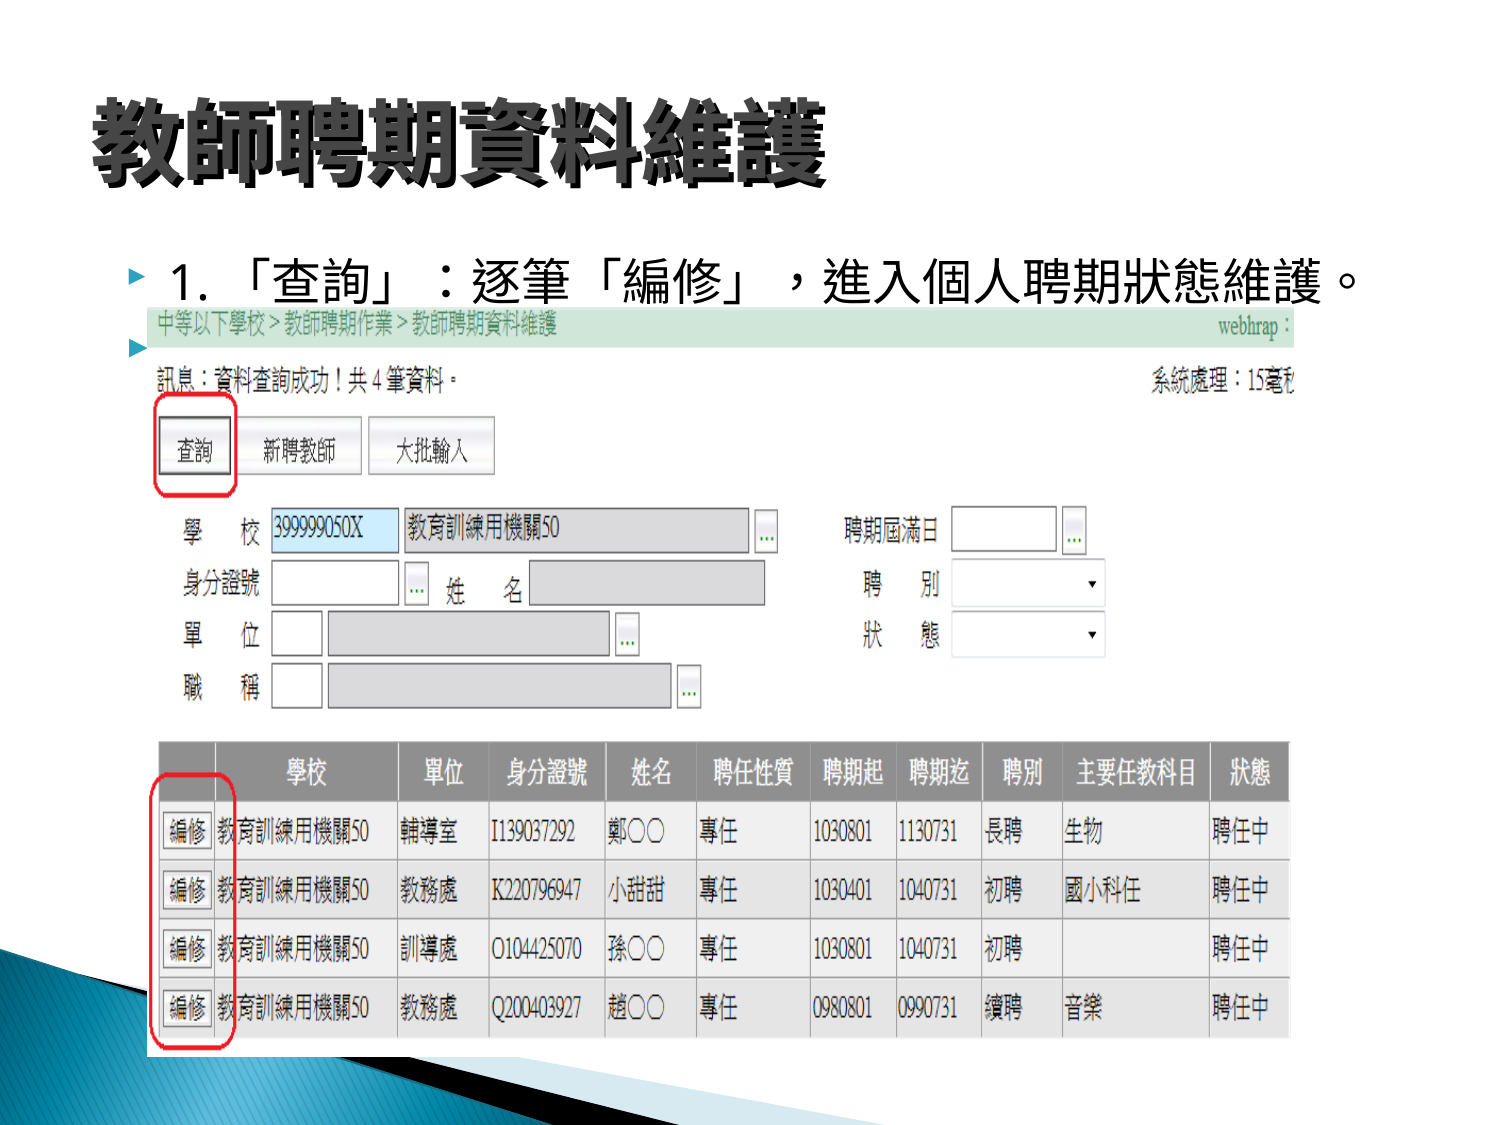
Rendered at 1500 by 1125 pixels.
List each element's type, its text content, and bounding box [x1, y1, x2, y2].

picture [147, 307, 1294, 1057]
list 1.「查詢」：逐筆「編修」，進入個人聘期狀態維護。 [75, 242, 1426, 986]
title 教師聘期資料維護 [75, 45, 1426, 233]
